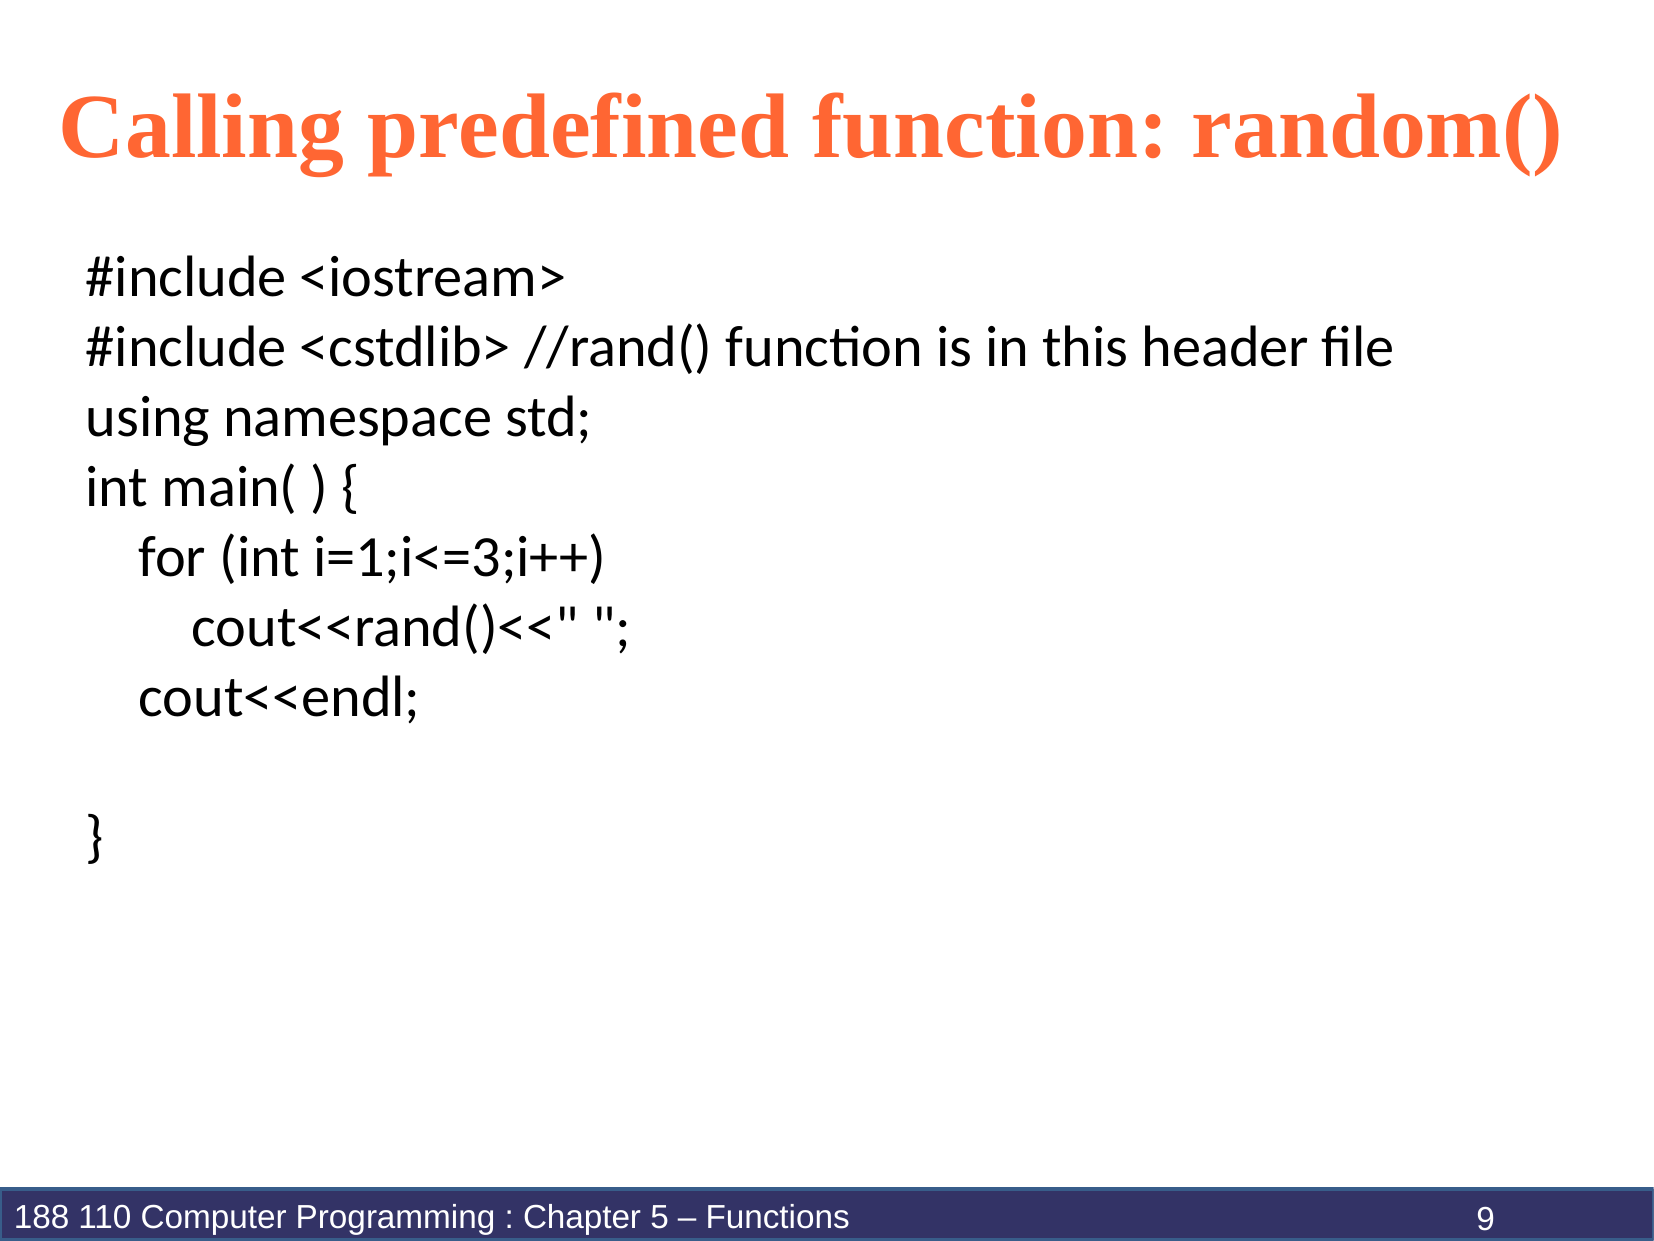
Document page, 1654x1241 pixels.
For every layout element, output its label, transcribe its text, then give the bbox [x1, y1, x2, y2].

text_box #include <iostream> #include <cstdlib> //rand() function is in this header file using namespace std; int main( ) { for (int i=1;i<=3;i++) cout<<rand()<<" "; cout<<endl; } [71, 230, 1583, 875]
text_box Calling predefined function: random() [58, 65, 1594, 177]
